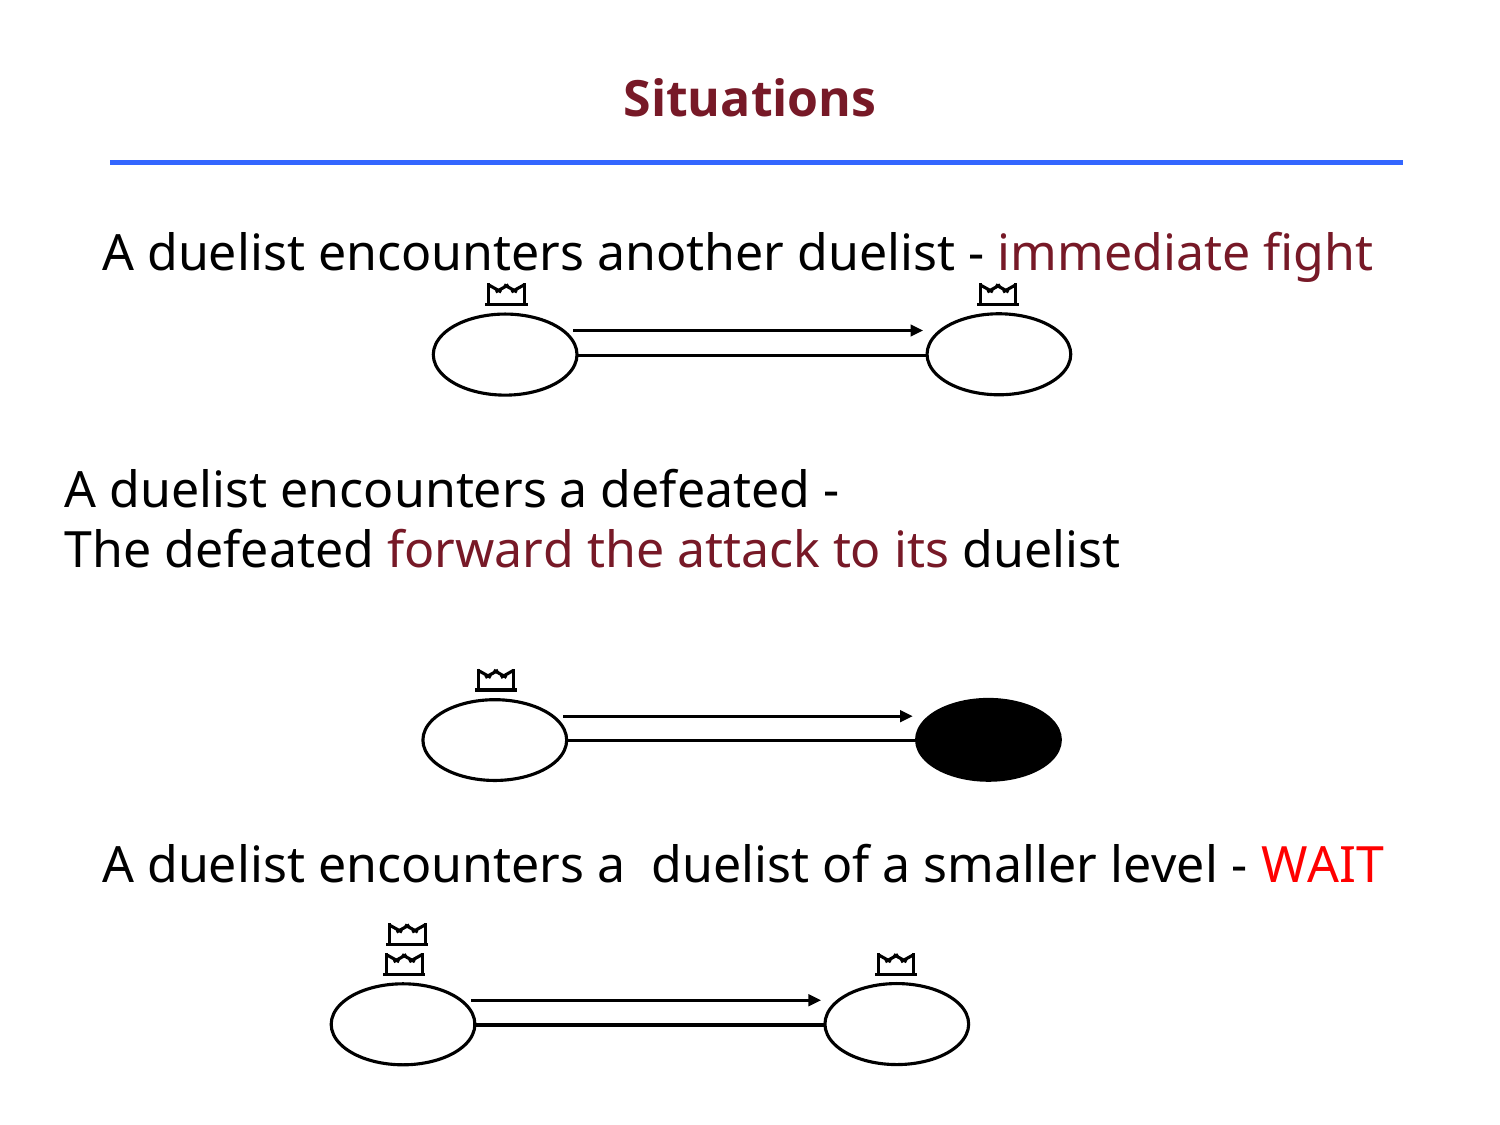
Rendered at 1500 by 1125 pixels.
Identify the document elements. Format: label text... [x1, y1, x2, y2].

text_box [927, 313, 1071, 395]
text_box [824, 983, 969, 1065]
title Situations [112, 62, 1388, 132]
text_box A duelist encounters a duelist of a smaller level - WAIT [87, 824, 1421, 901]
text_box [433, 314, 577, 396]
text_box [331, 983, 475, 1065]
text_box A duelist encounters a defeated - The defeated forward the attack to its duelist [49, 449, 1384, 586]
text_box [916, 699, 1061, 781]
text_box [422, 699, 567, 781]
text_box A duelist encounters another duelist - immediate fight [87, 212, 1421, 288]
